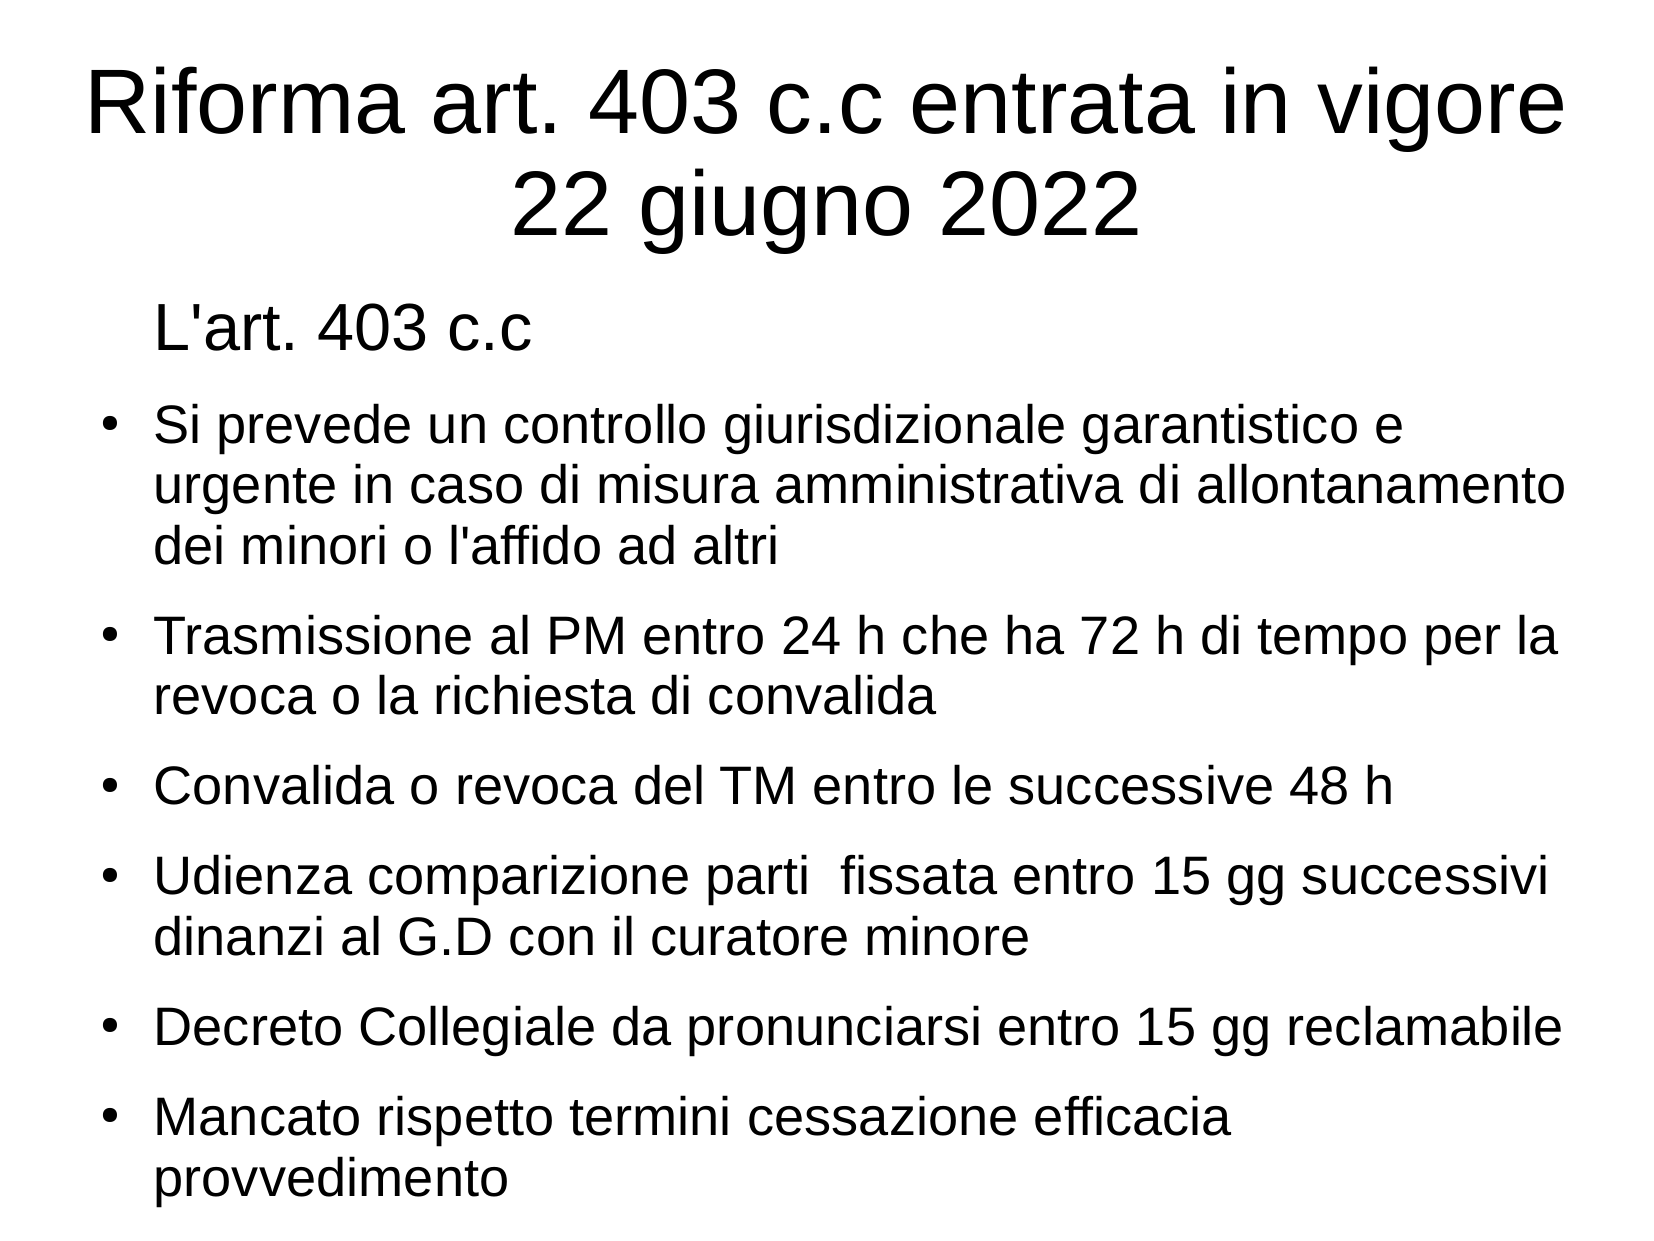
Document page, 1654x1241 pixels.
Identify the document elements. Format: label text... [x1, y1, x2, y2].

title Riforma art. 403 c.c entrata in vigore 22 giugno 2022 [82, 49, 1571, 257]
list L'art. 403 c.c Si prevede un controllo giurisdizionale garantistico e urgente in caso di misura amministrativa di allontanamento dei minori o l'affido ad altri Trasmissione al PM entro 24 h che ha 72 h di tempo per la revoca o la richiesta di convalida Convalida o revoca del TM entro le successive 48 h Udienza comparizione parti fissata entro 15 gg successivi dinanzi al G.D con il curatore minore Decreto Collegiale da pronunciarsi entro 15 gg reclamabile Mancato rispetto termini cessazione efficacia provvedimento [82, 290, 1571, 1208]
